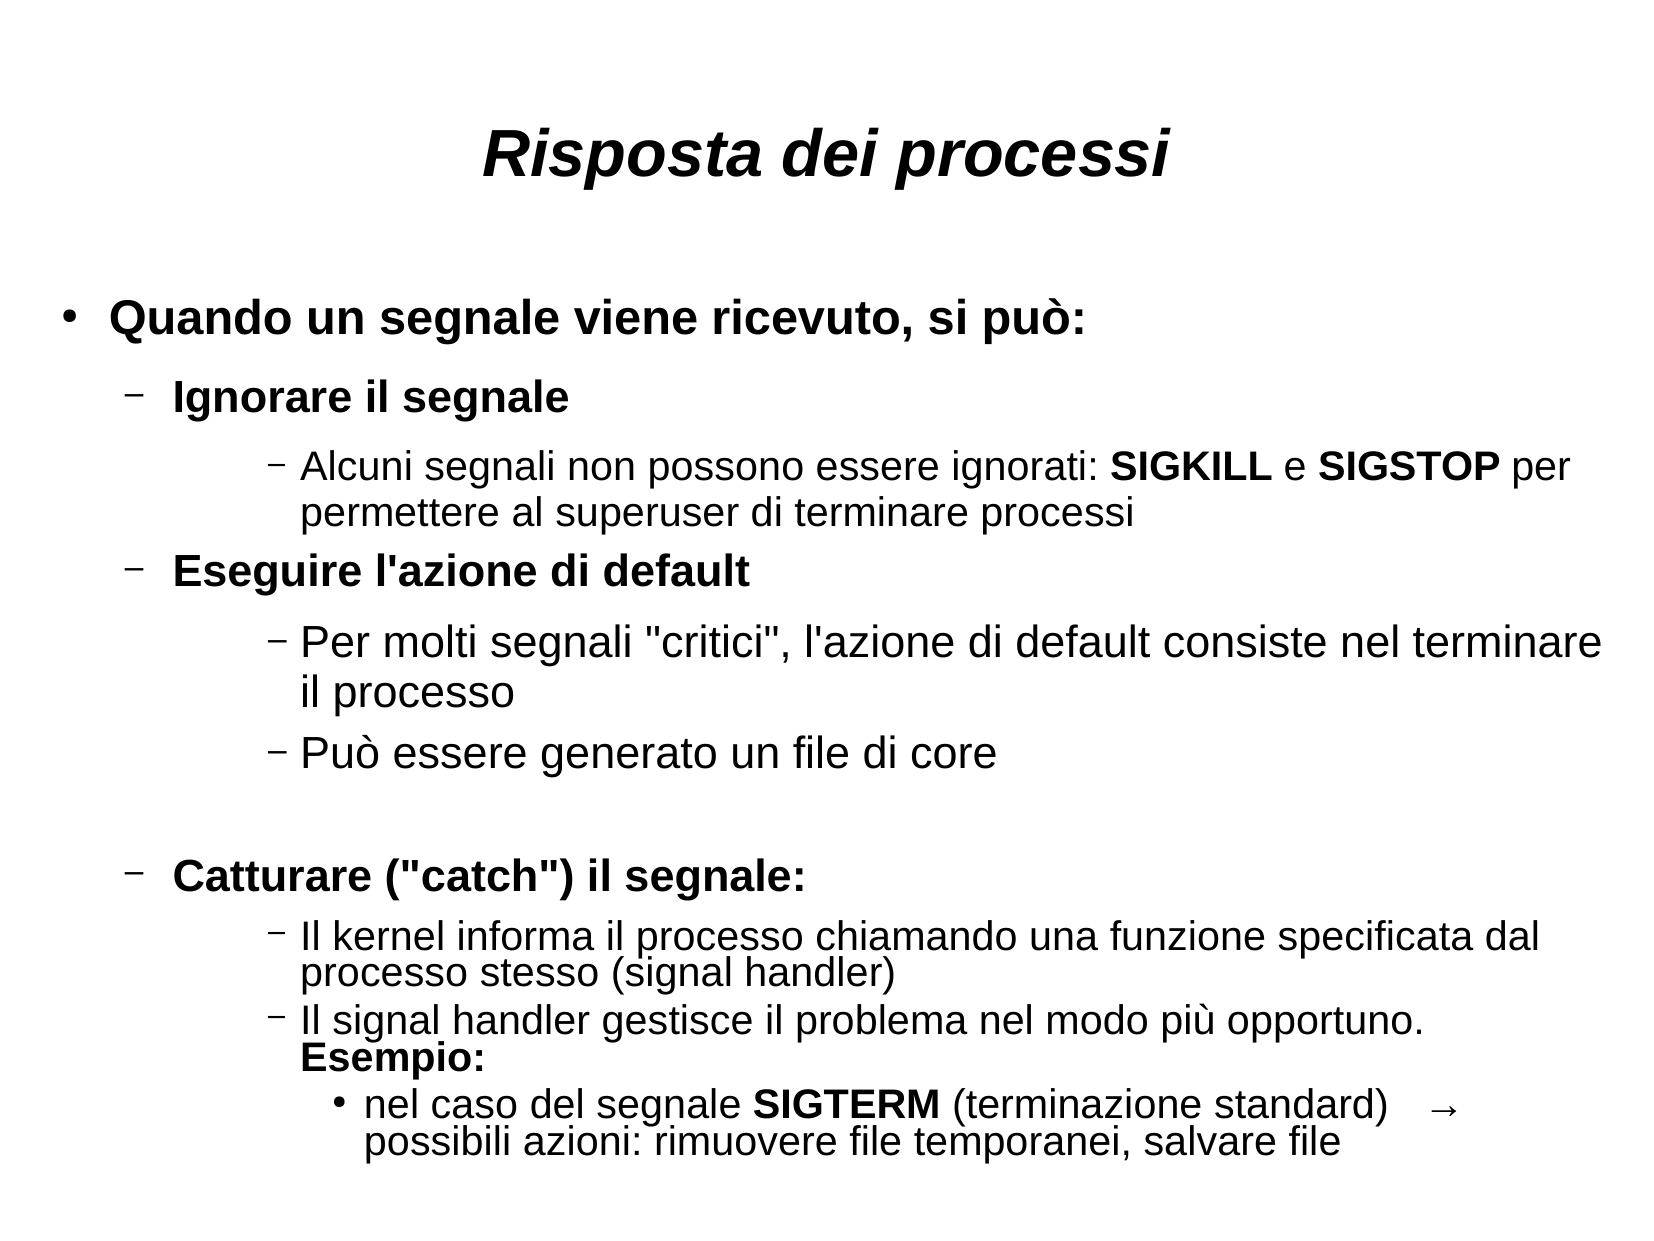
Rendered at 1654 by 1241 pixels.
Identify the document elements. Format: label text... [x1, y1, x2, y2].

list Quando un segnale viene ricevuto, si può: Ignorare il segnale Alcuni segnali non possono essere ignorati: SIGKILL e SIGSTOP per permettere al superuser di terminare processi Eseguire l'azione di default Per molti segnali "critici", l'azione di default consiste nel terminare il processo Può essere generato un file di core Catturare ("catch") il segnale: Il kernel informa il processo chiamando una funzione specificata dal processo stesso (signal handler) Il signal handler gestisce il problema nel modo più opportuno. Esempio: nel caso del segnale SIGTERM (terminazione standard) → possibili azioni: rimuovere file temporanei, salvare file [45, 290, 1621, 1171]
title Risposta dei processi [82, 49, 1571, 257]
